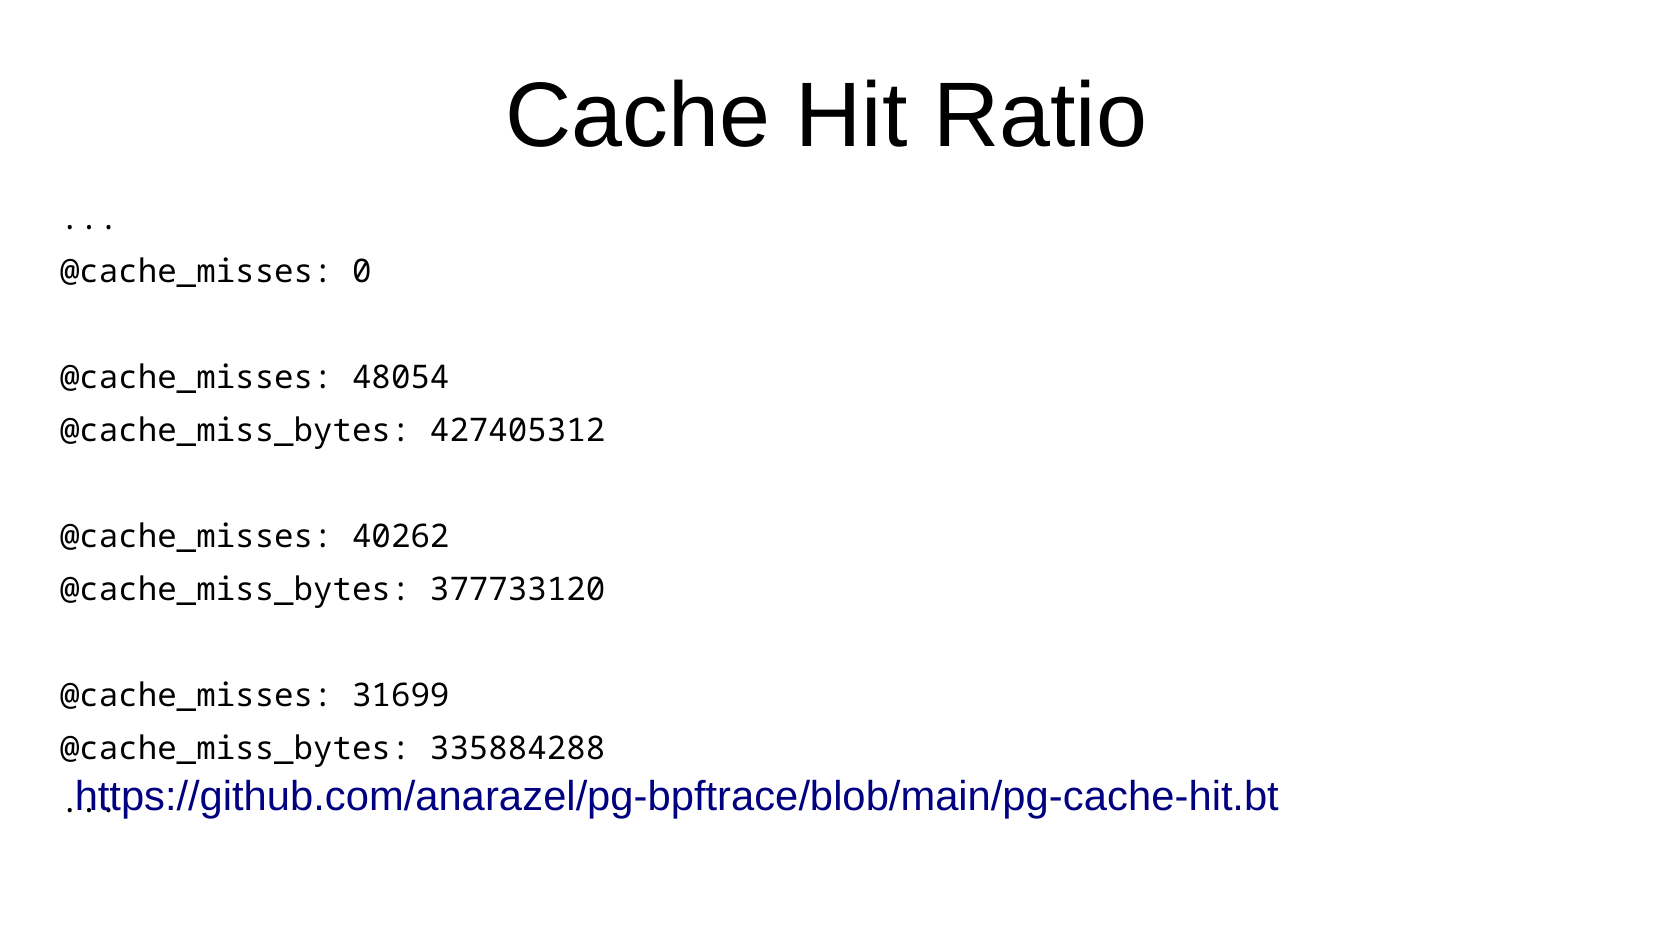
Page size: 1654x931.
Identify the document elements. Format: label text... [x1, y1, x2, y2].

title Cache Hit Ratio [82, 37, 1571, 193]
text_box https://github.com/anarazel/pg-bpftrace/blob/main/pg-cache-hit.bt [60, 765, 1591, 827]
list ... @cache_misses: 0 @cache_misses: 48054 @cache_miss_bytes: 427405312 @cache_misses: 40262 @cache_miss_bytes: 377733120 @cache_misses: 31699 @cache_miss_bytes: 335884288 ... [60, 195, 1571, 765]
